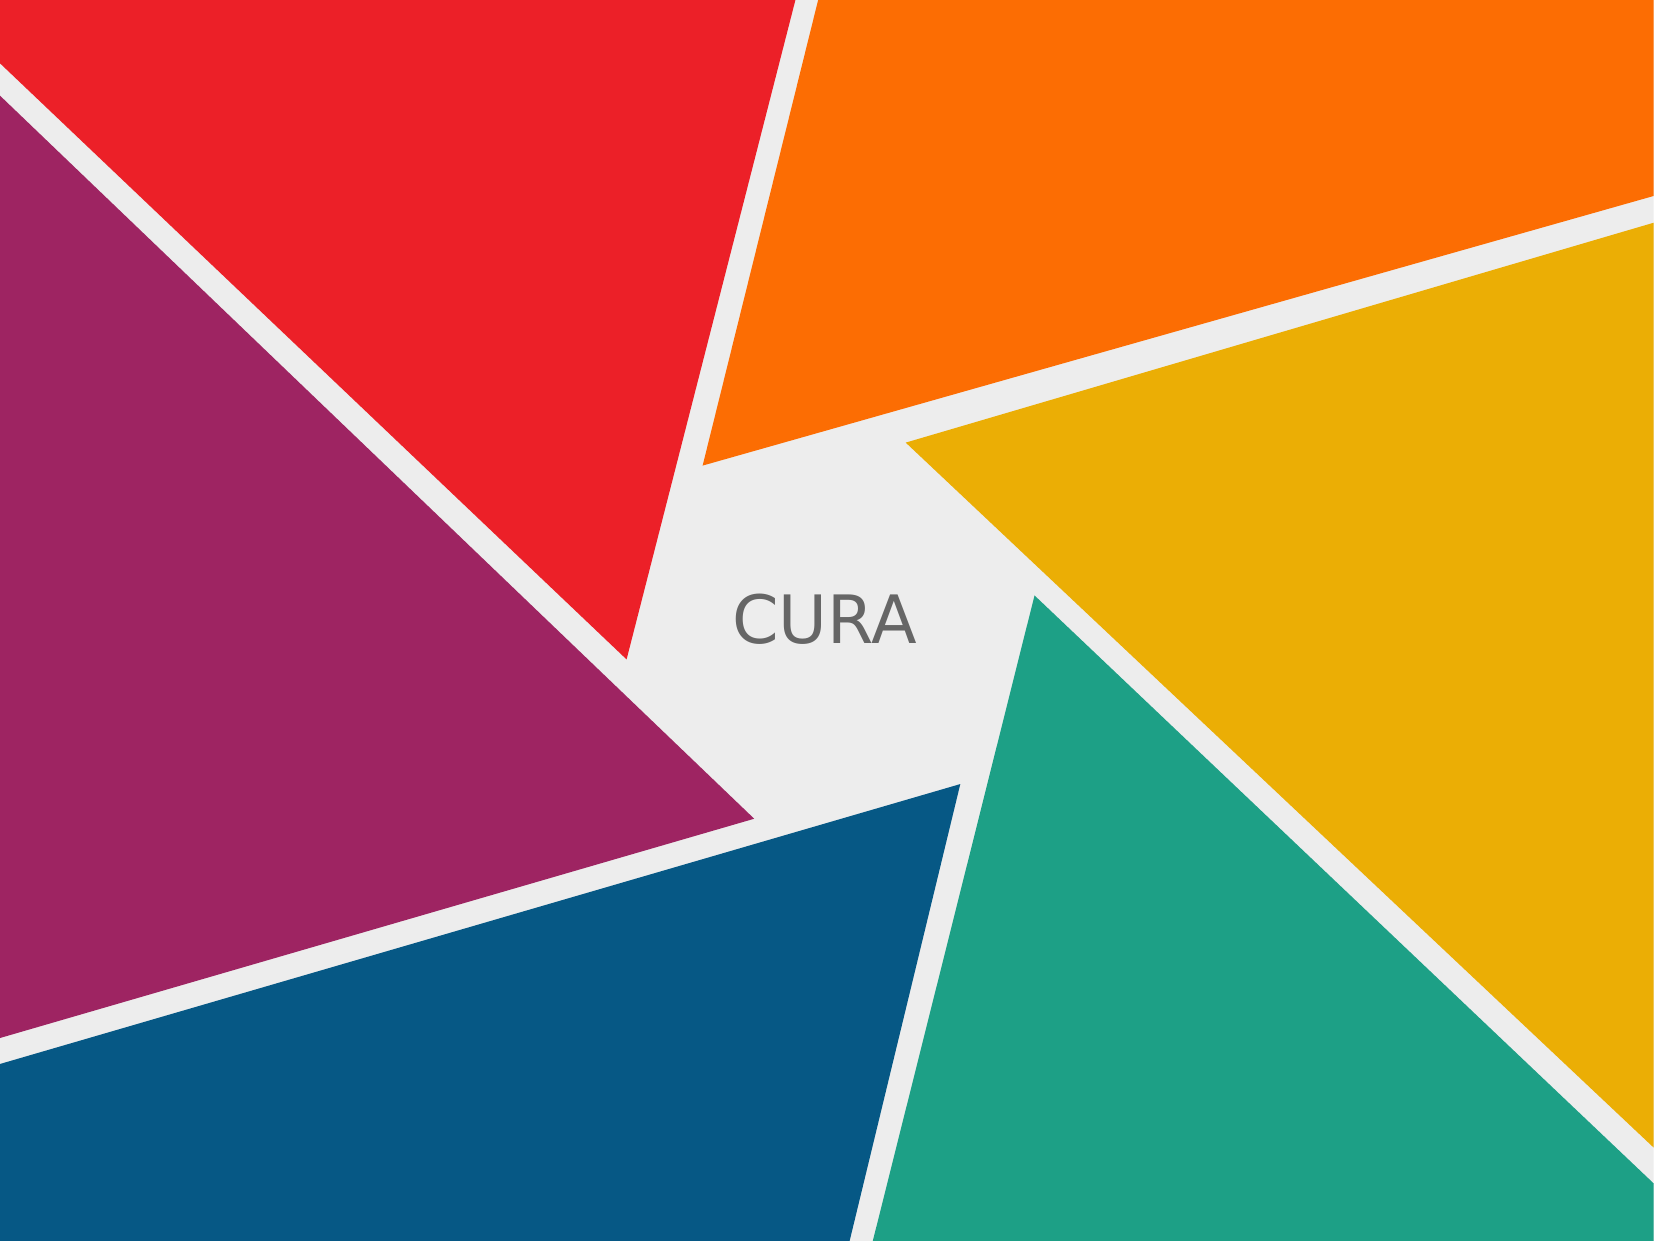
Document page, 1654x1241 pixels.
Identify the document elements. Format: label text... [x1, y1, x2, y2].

subtitle CURA [614, 418, 1035, 824]
